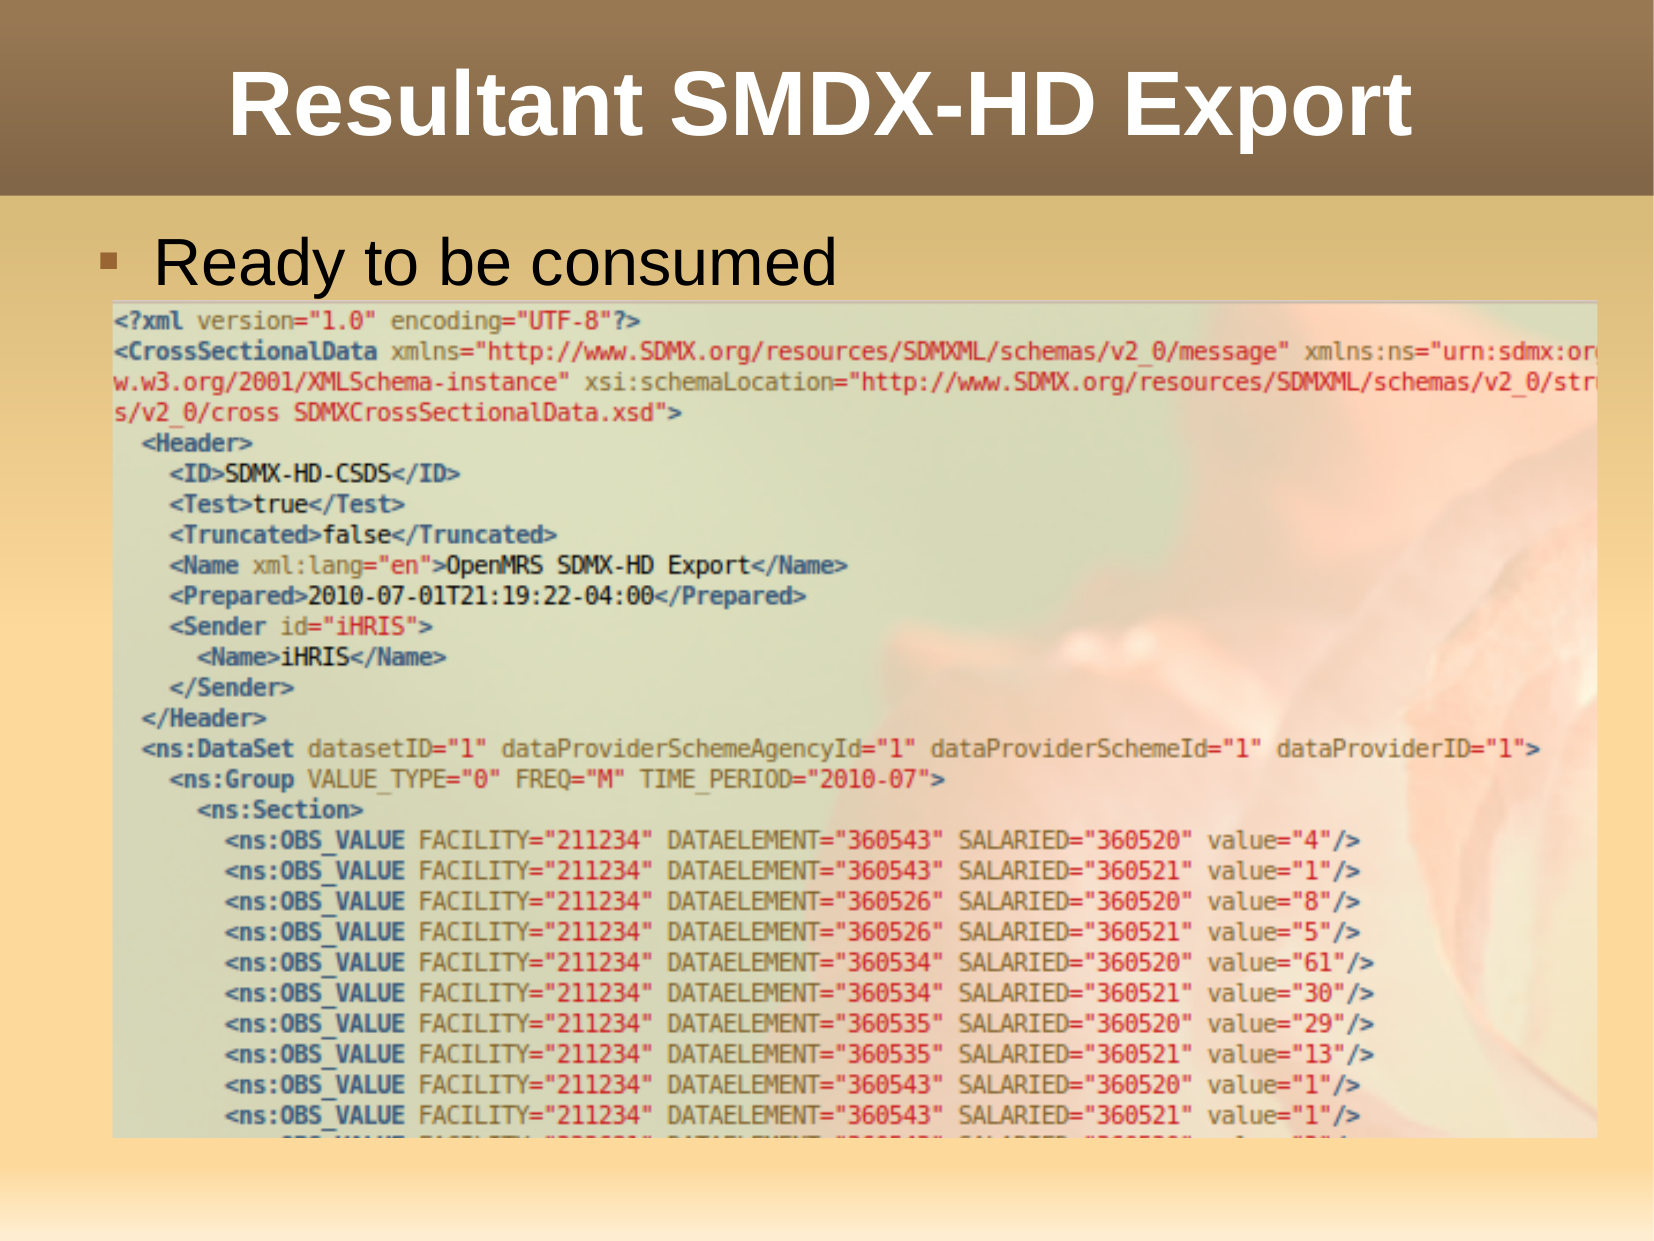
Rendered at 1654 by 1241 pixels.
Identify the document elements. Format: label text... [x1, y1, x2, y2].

title Resultant SMDX-HD Export [76, 0, 1565, 208]
list Ready to be consumed [82, 225, 1571, 1094]
picture [0, 0, 1654, 1241]
